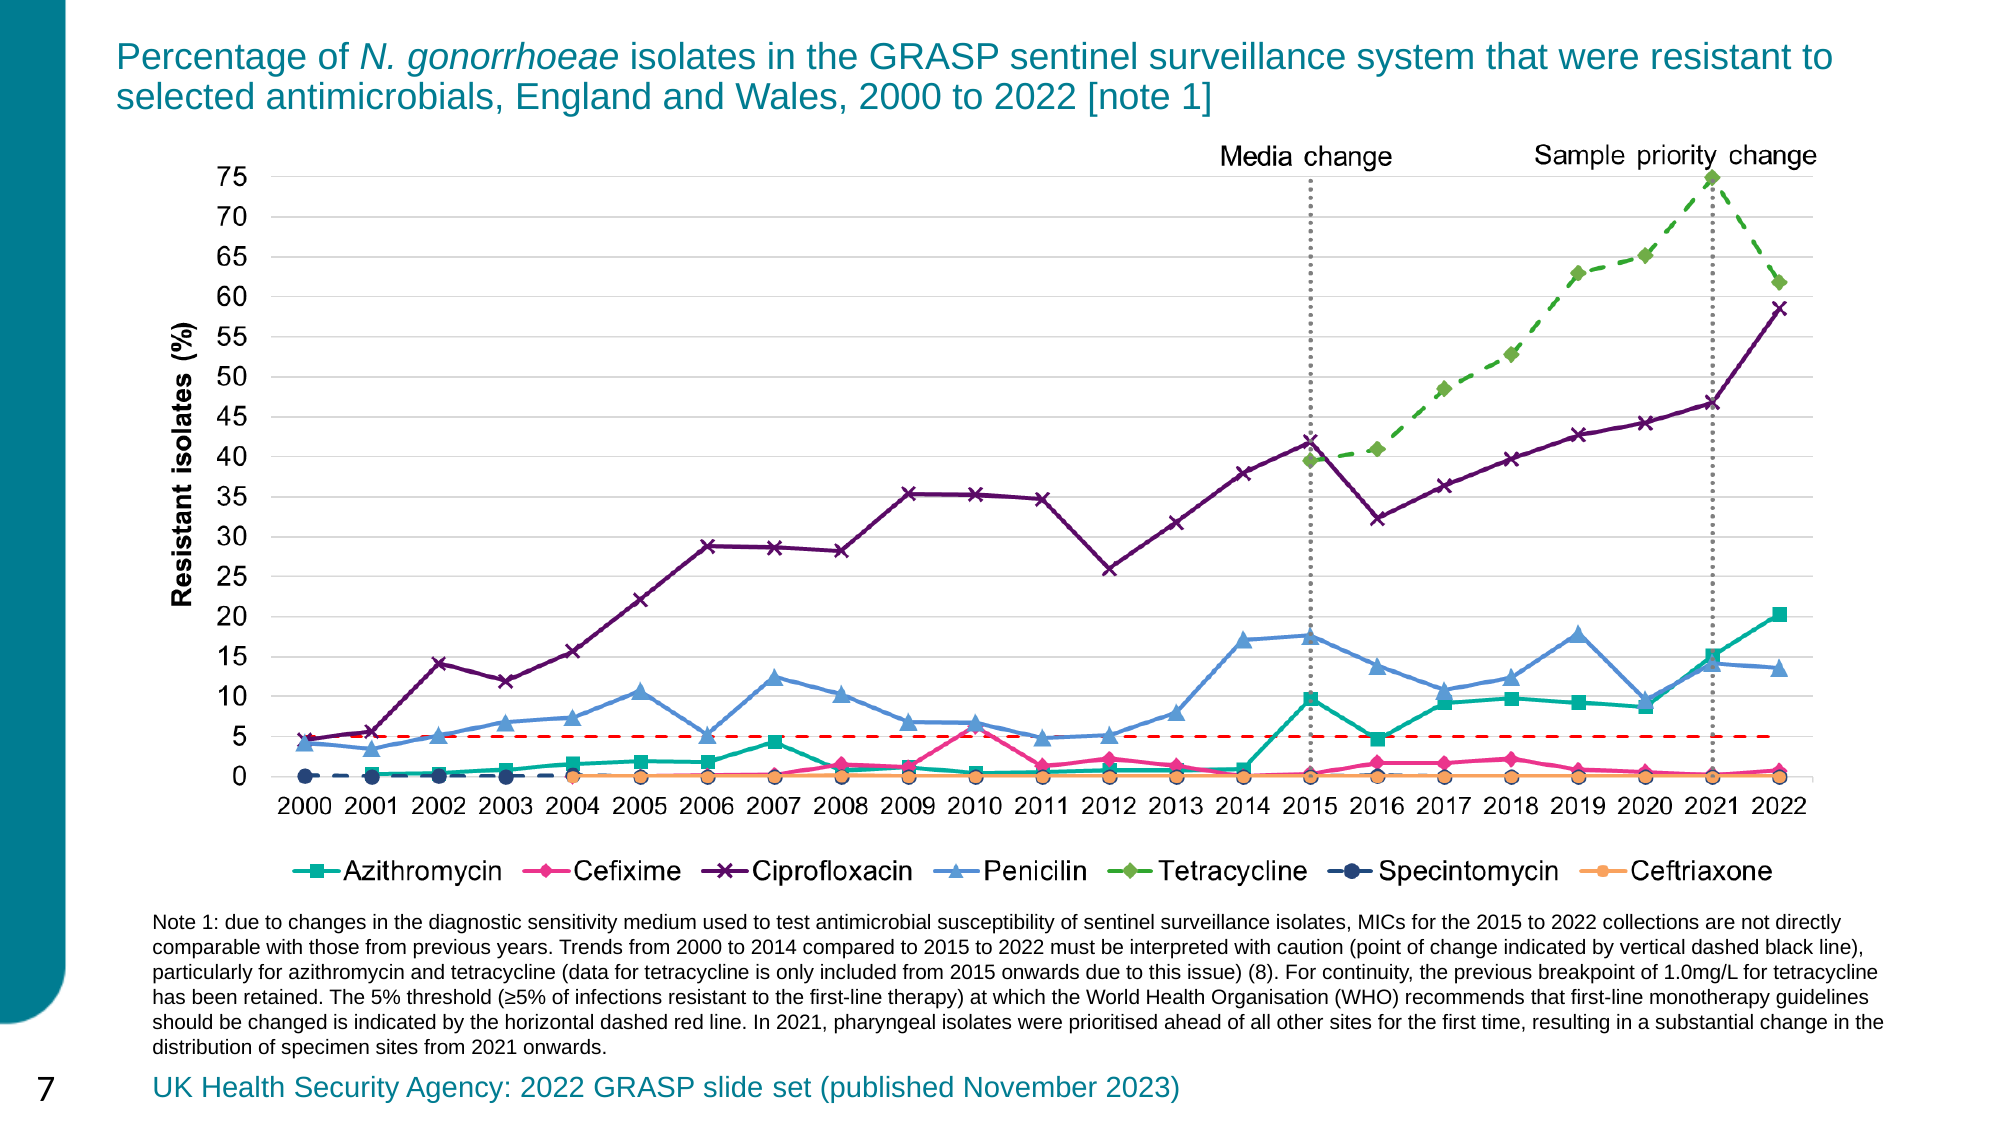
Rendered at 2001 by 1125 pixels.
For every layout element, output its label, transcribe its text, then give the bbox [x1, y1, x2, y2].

picture [161, 120, 1839, 902]
title Percentage of N. gonorrhoeae isolates in the GRASP sentinel surveillance system that were resistant to selected antimicrobials, England and Wales, 2000 to 2022 [note 1] [101, 29, 1926, 133]
text_box Note 1: due to changes in the diagnostic sensitivity medium used to test antimicrobial susceptibility of sentinel surveillance isolates, MICs for the 2015 to 2022 collections are not directly comparable with those from previous years. Trends from 2000 to 2014 compared to 2015 to 2022 must be interpreted with caution (point of change indicated by vertical dashed black line), particularly for azithromycin and tetracycline (data for tetracycline is only included from 2015 onwards due to this issue) (8). For continuity, the previous breakpoint of 1.0mg/L for tetracycline has been retained. The 5% threshold (≥5% of infections resistant to the first-line therapy) at which the World Health Organisation (WHO) recommends that first-line monotherapy guidelines should be changed is indicated by the horizontal dashed red line. In 2021, pharyngeal isolates were prioritised ahead of all other sites for the first time, resulting in a substantial change in the distribution of specimen sites from 2021 onwards. [137, 901, 1916, 1066]
text_box [21, 1056, 120, 1117]
text_box UK Health Security Agency: 2022 GRASP slide set (published November 2023) [137, 1066, 1780, 1116]
